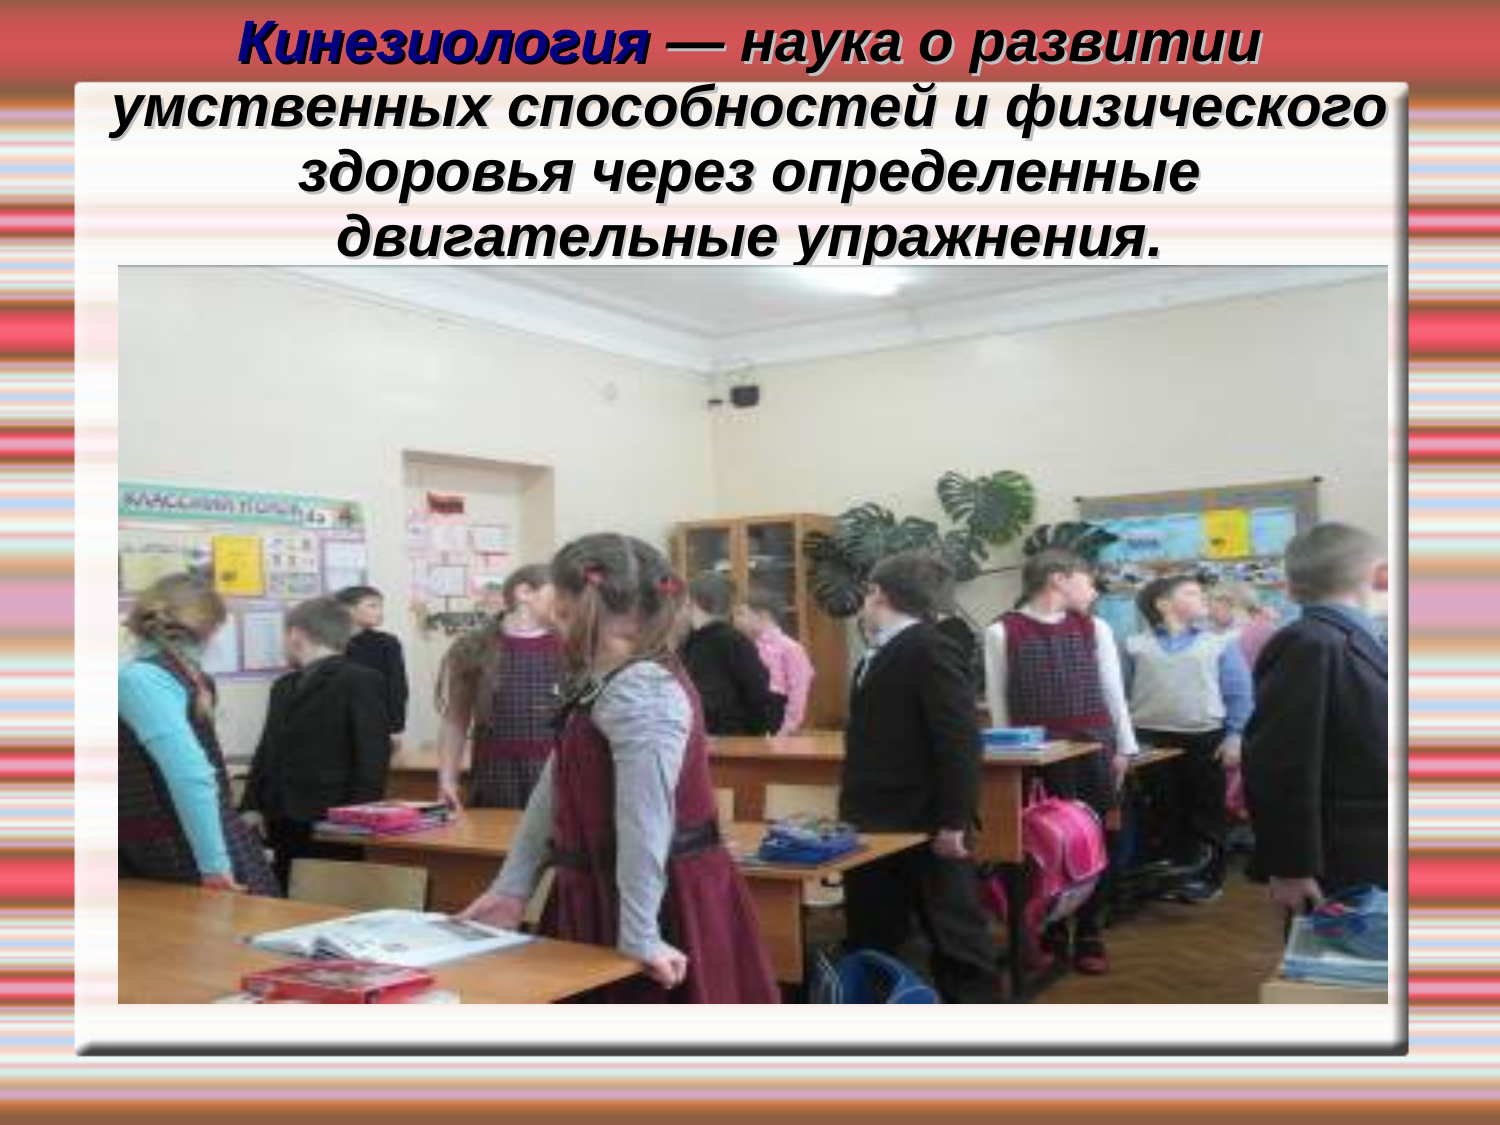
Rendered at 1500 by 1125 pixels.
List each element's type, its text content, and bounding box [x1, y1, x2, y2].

picture [0, 0, 1500, 1125]
title Кинезиология — наука о развитии умственных способностей и физического здоровья через определенные двигательные упражнения. [75, 6, 1425, 272]
